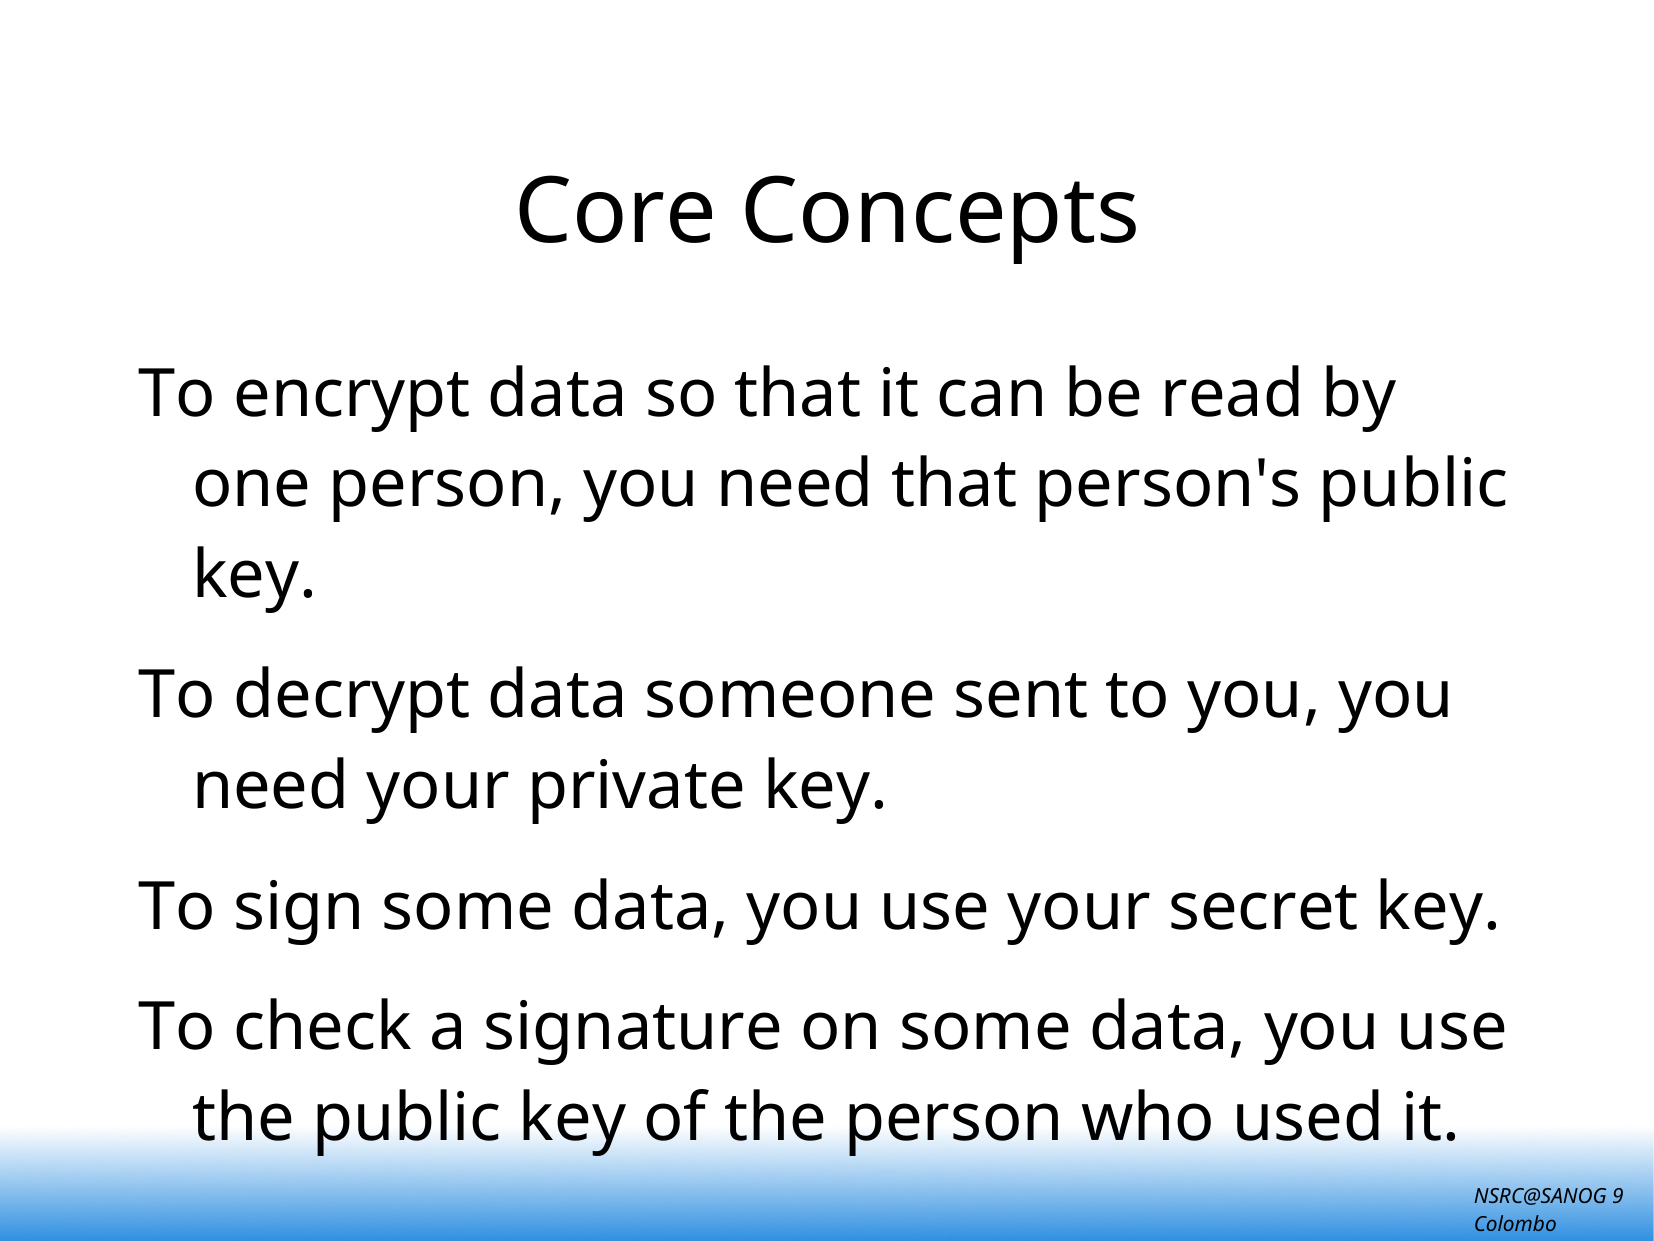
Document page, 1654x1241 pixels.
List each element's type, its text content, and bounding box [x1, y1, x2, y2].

picture [0, 1124, 1654, 1241]
picture [1534, 1190, 1539, 1199]
list To encrypt data so that it can be read by one person, you need that person's public key. To decrypt data someone sent to you, you need your private key. To sign some data, you use your secret key. To check a signature on some data, you use the public key of the person who used it. [121, 344, 1534, 1213]
title Core Concepts [121, 102, 1534, 311]
